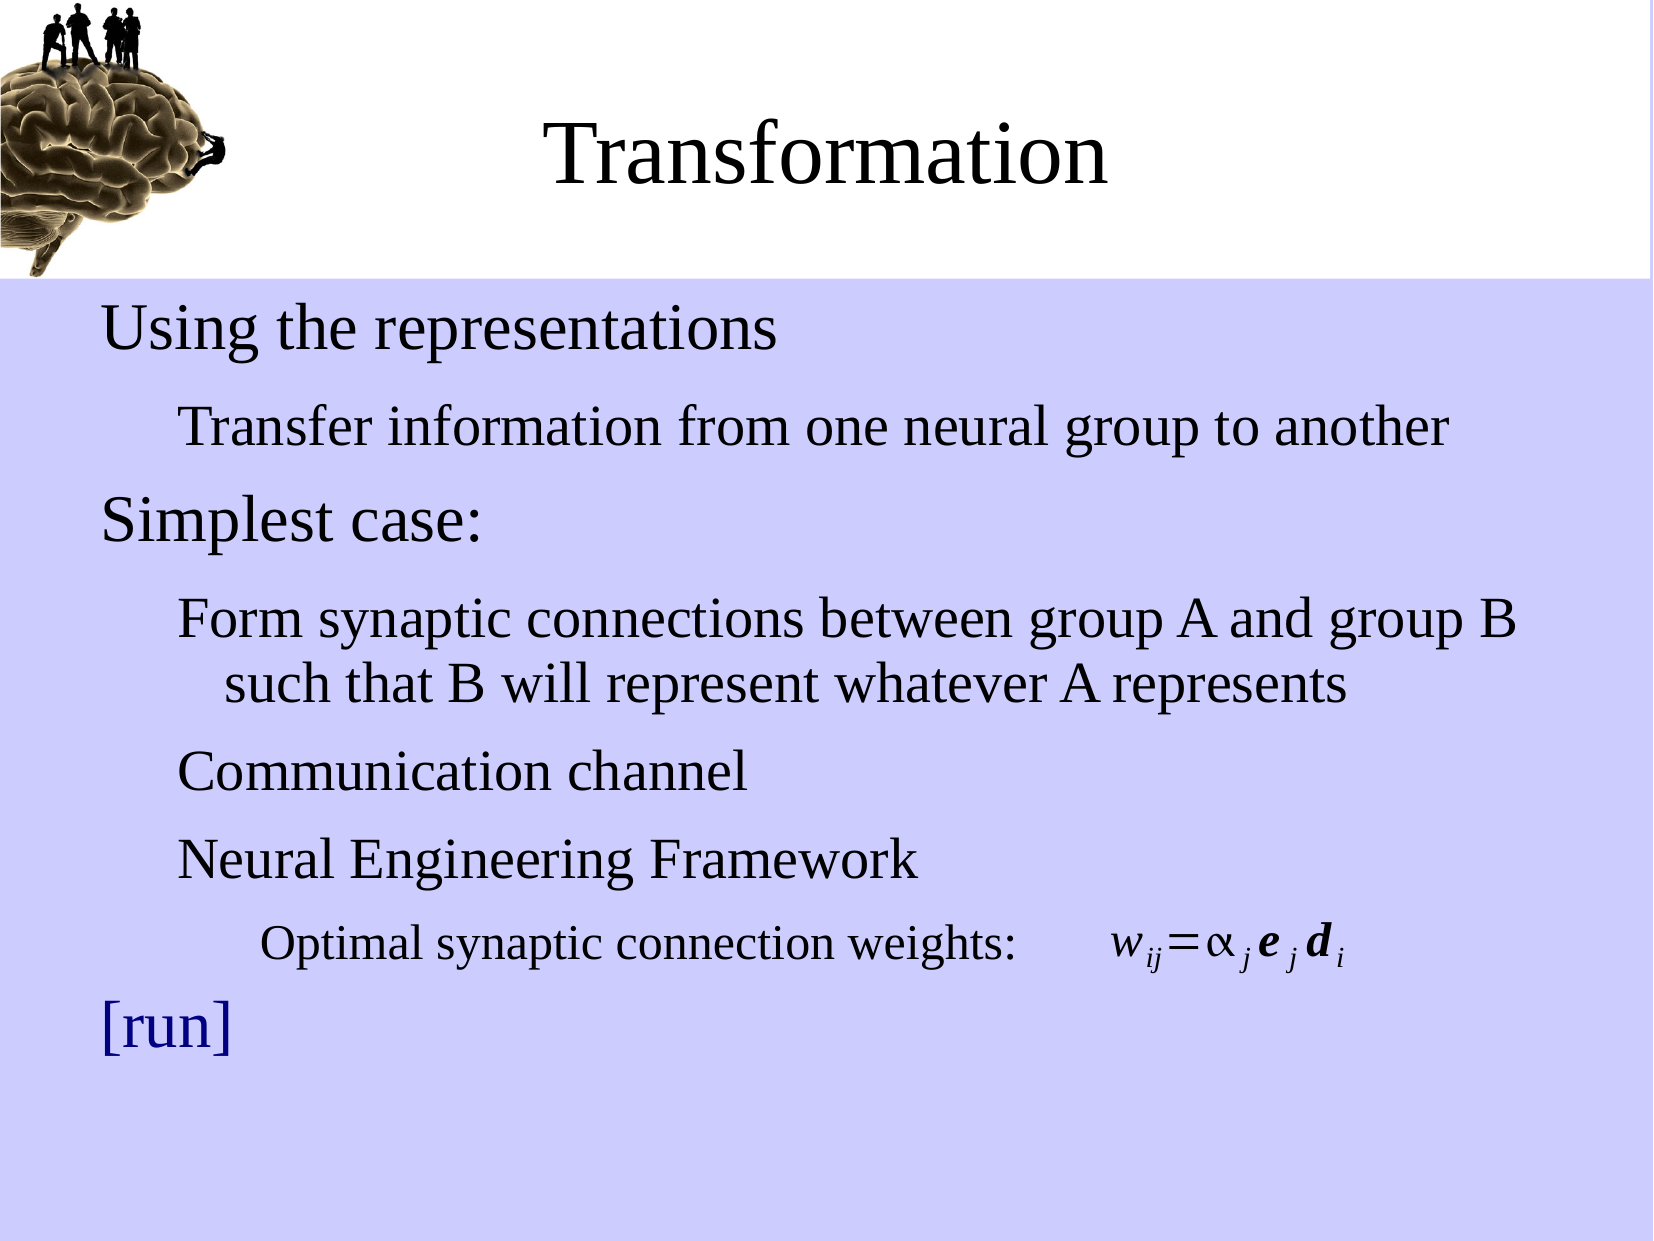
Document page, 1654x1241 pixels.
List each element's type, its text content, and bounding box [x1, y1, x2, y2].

title Transformation [82, 56, 1571, 250]
chart [1102, 912, 1351, 976]
picture [0, 0, 226, 278]
list Using the representations Transfer information from one neural group to another Simplest case: Form synaptic connections between group A and group B such that B will represent whatever A represents Communication channel Neural Engineering Framework Optimal synaptic connection weights: [run] [82, 290, 1571, 1095]
